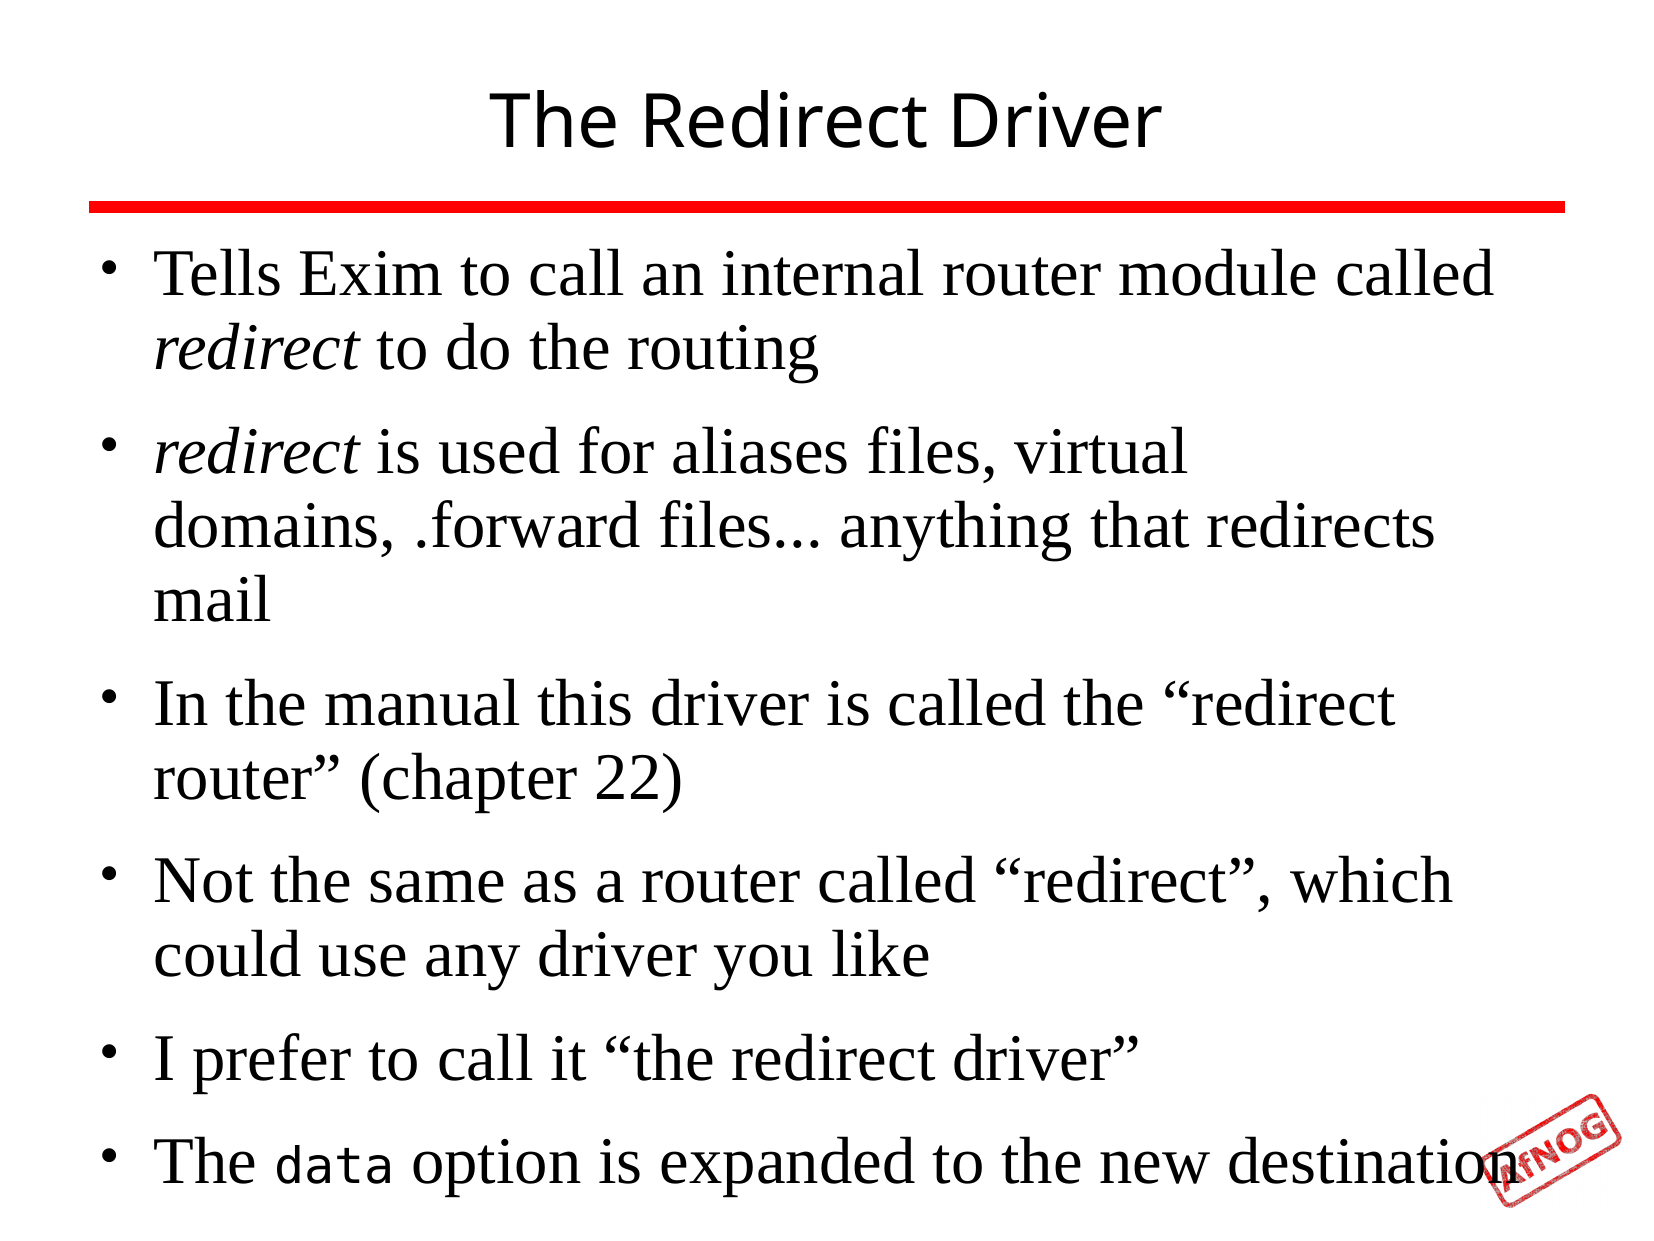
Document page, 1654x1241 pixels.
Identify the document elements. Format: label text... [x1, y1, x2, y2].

list Tells Exim to call an internal router module called redirect to do the routing redirect is used for aliases files, virtual domains, .forward files... anything that redirects mail In the manual this driver is called the “redirect router” (chapter 22) Not the same as a router called “redirect”, which could use any driver you like I prefer to call it “the redirect driver” The data option is expanded to the new destination [82, 236, 1571, 1125]
picture [1476, 1090, 1625, 1211]
title The Redirect Driver [88, 29, 1565, 207]
